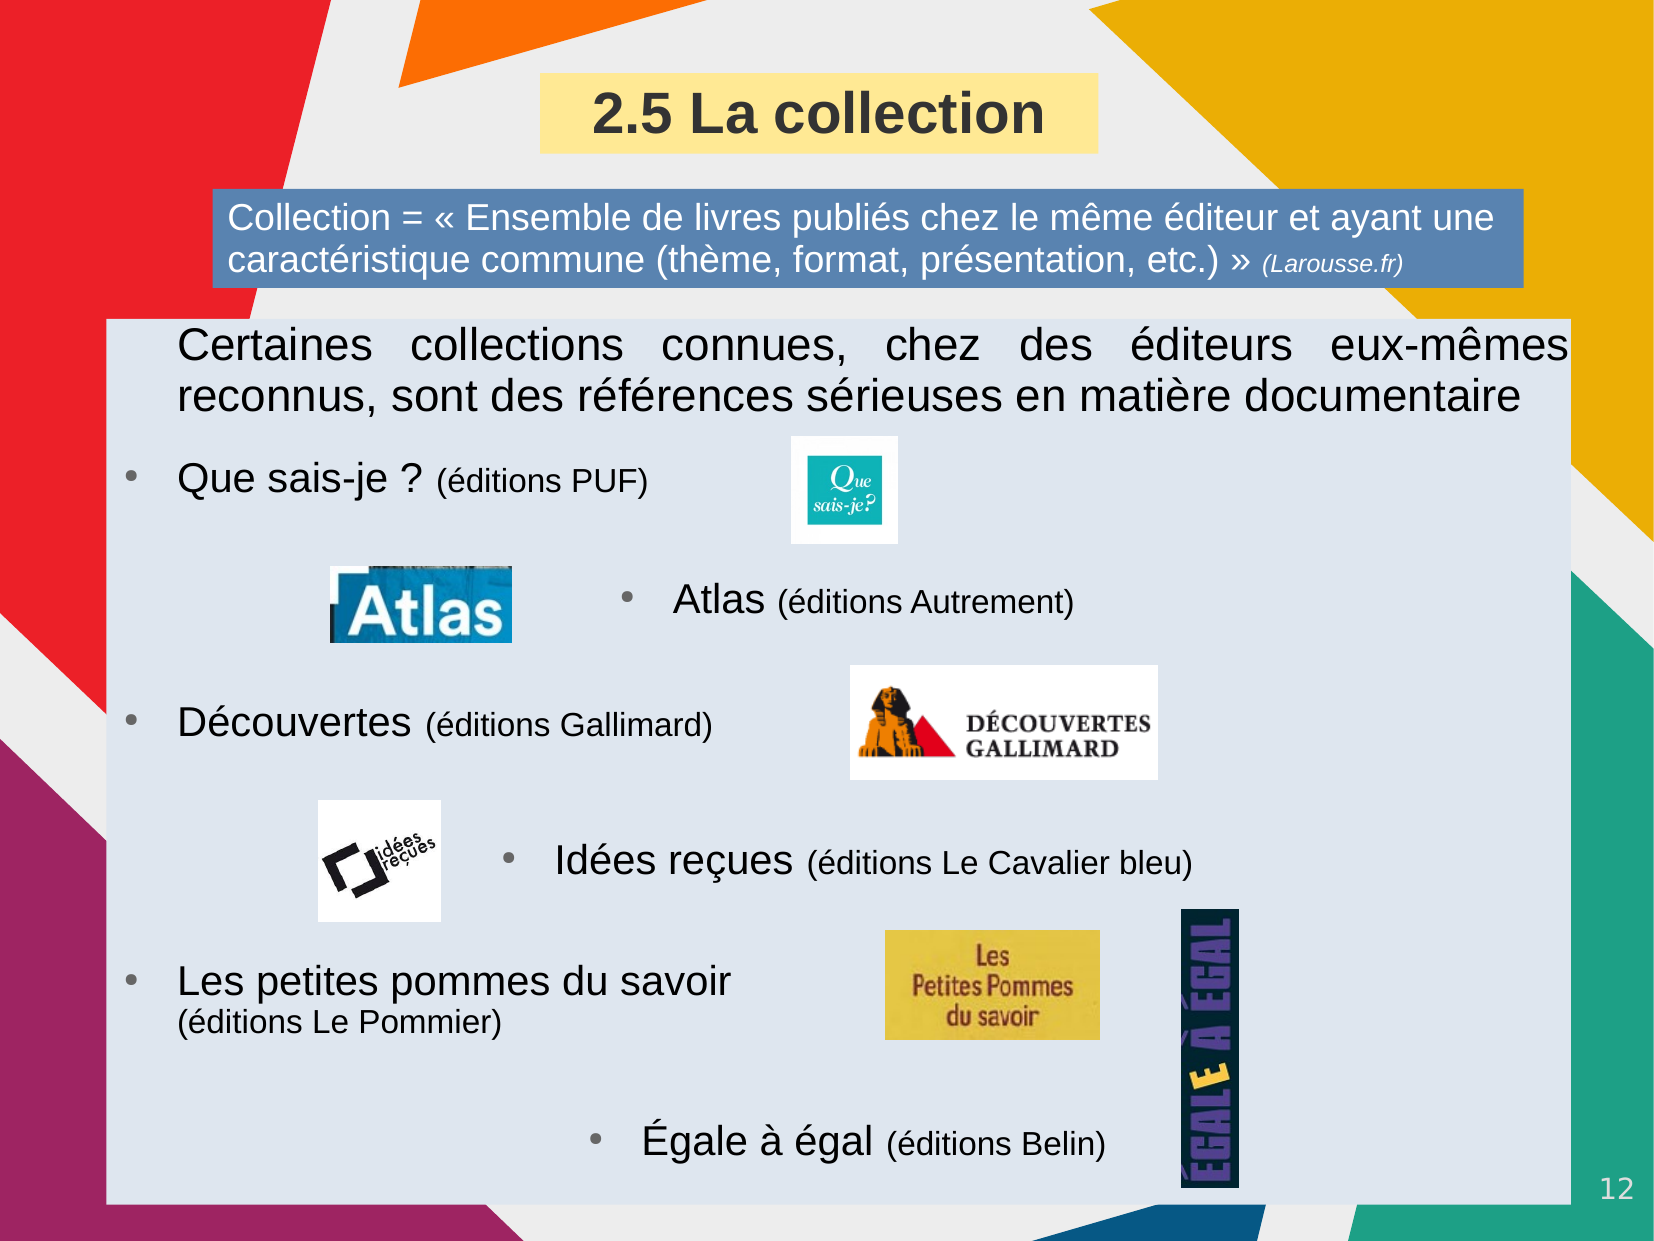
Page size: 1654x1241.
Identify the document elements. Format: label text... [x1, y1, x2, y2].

picture [1181, 909, 1239, 1188]
list Certaines collections connues, chez des éditeurs eux-mêmes reconnus, sont des références sérieuses en matière documentaire Que sais-je ? (éditions PUF) Atlas (éditions Autrement) Découvertes (éditions Gallimard) Idées reçues (éditions Le Cavalier bleu) Les petites pommes du savoir (éditions Le Pommier) Égale à égal (éditions Belin) [106, 318, 1571, 1205]
picture [885, 930, 1100, 1040]
picture [348, 585, 397, 636]
text_box Collection = « Ensemble de livres publiés chez le même éditeur et ayant une caractéristique commune (thème, format, présentation, etc.) » (Larousse.fr) [212, 188, 1524, 288]
picture [850, 665, 1158, 780]
picture [422, 583, 435, 636]
picture [438, 599, 470, 637]
picture [1181, 944, 1185, 962]
picture [791, 436, 898, 544]
title 2.5 La collection [540, 73, 1099, 154]
picture [473, 599, 503, 637]
picture [394, 590, 419, 636]
picture [318, 800, 441, 922]
picture [330, 566, 512, 643]
